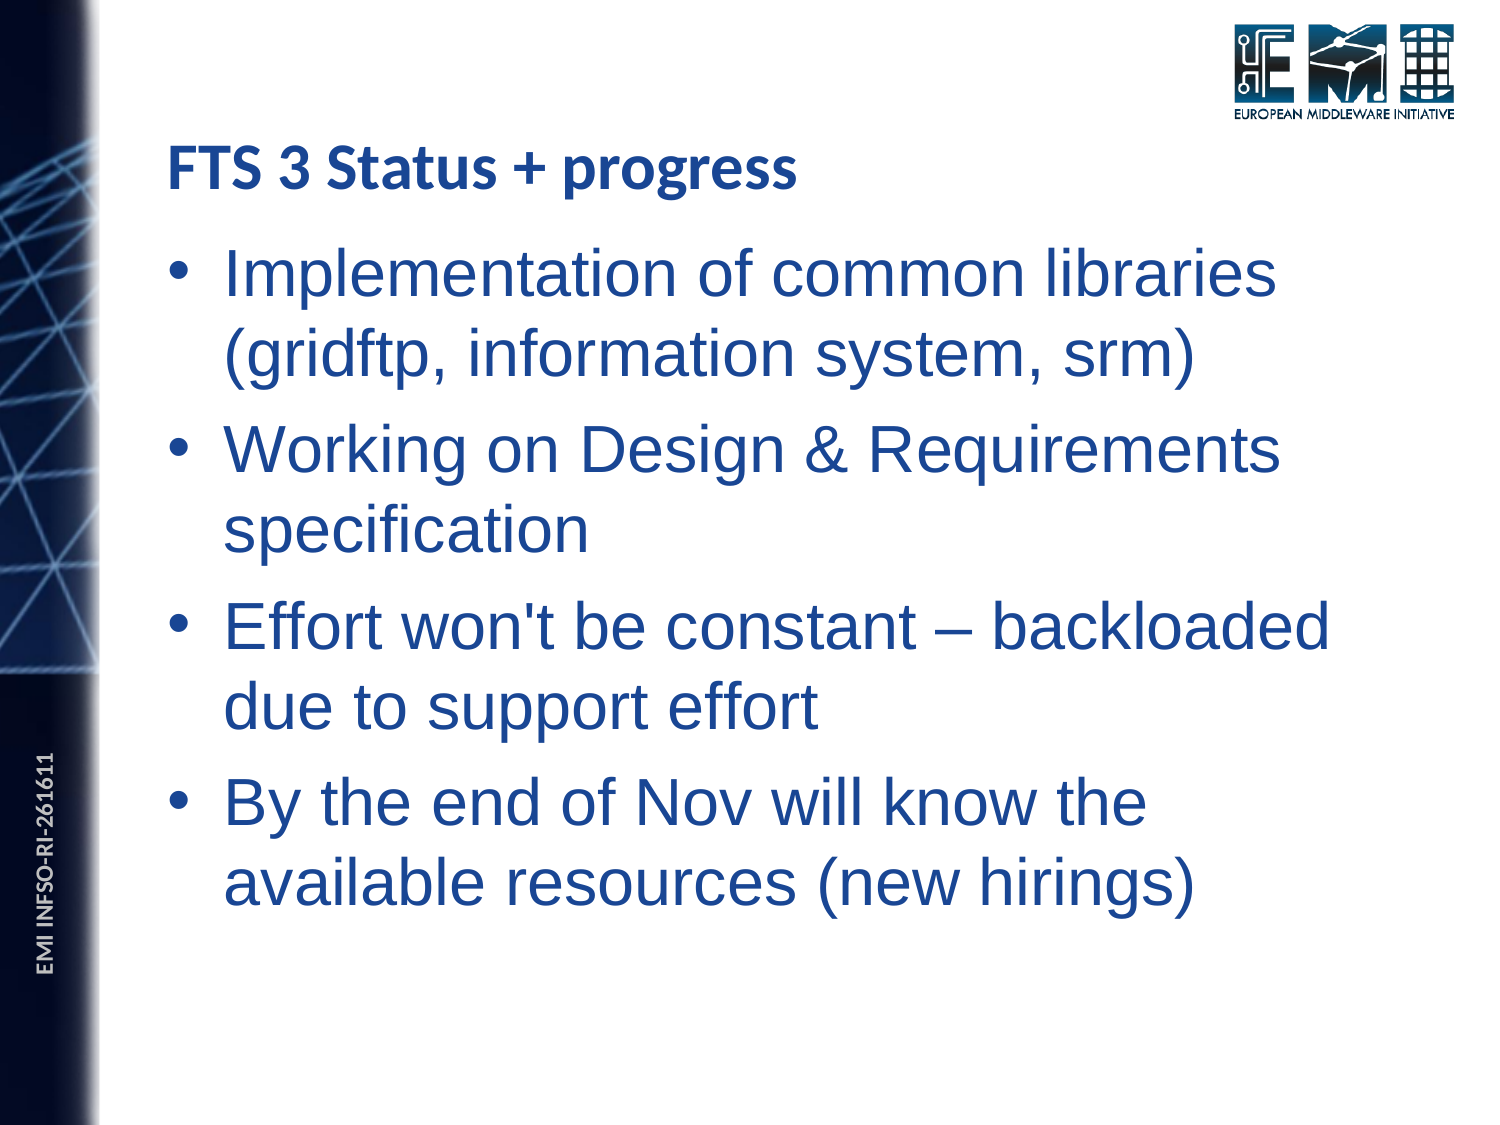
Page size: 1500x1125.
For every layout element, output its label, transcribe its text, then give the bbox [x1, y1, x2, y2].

picture [1185, 8, 1500, 140]
text_box Implementation of common libraries (gridftp, information system, srm) Working on Design & Requirements specification Effort won't be constant – backloaded due to support effort By the end of Nov will know the available resources (new hirings) [153, 221, 1381, 1053]
picture [0, 0, 111, 1125]
text_box FTS 3 Status + progress [153, 115, 1201, 211]
